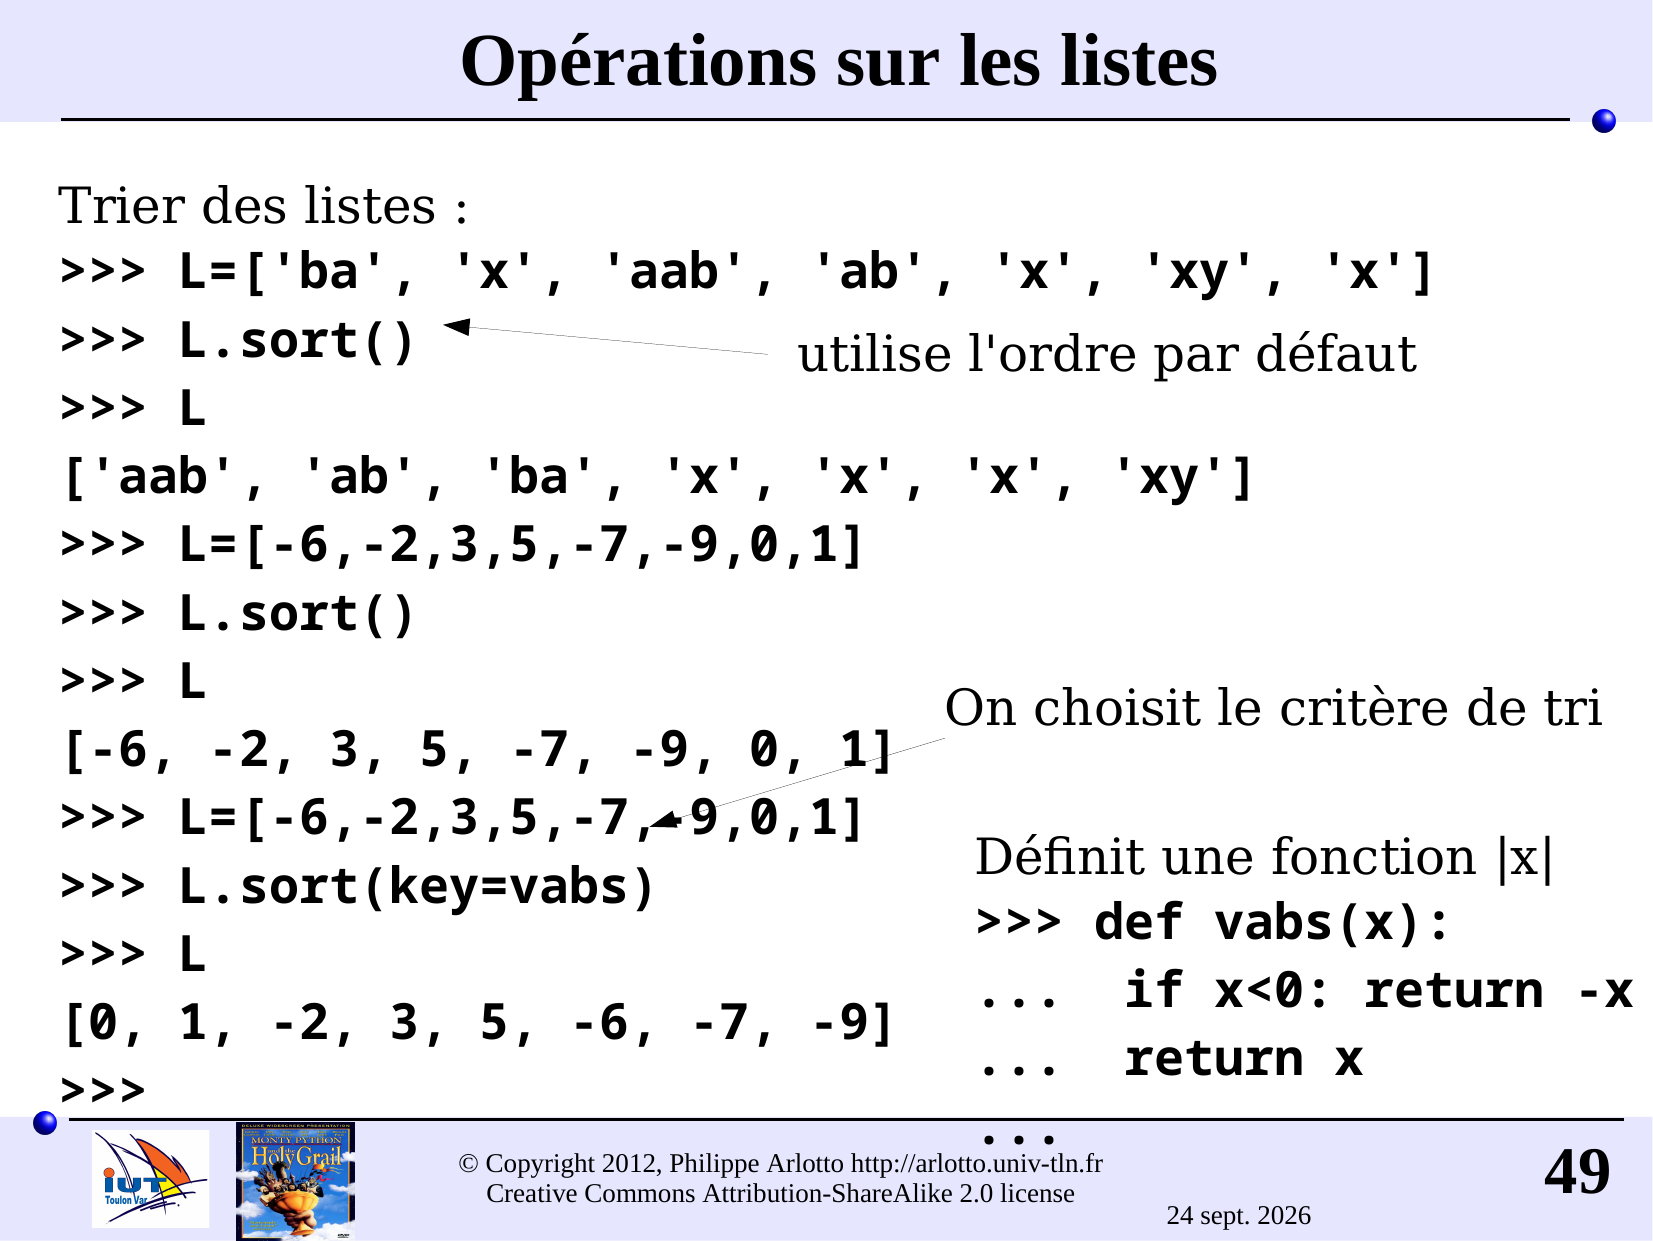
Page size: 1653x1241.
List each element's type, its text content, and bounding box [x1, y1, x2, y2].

picture [236, 1123, 355, 1241]
title Opérations sur les listes [95, 14, 1585, 107]
text_box Définit une fonction |x| >>> def vabs(x): ... if x<0: return -x ... return x ... [974, 827, 1635, 1182]
text_box On choisit le critère de tri [944, 679, 1605, 738]
text_box Trier des listes : >>> L=['ba', 'x', 'aab', 'ab', 'x', 'xy', 'x'] >>> L.sort() >>> L ['aab', 'ab', 'ba', 'x', 'x', 'x', 'xy'] >>> L=[-6,-2,3,5,-7,-9,0,1] >>> L.sort() >>> L [-6, -2, 3, 5, -7, -9, 0, 1] >>> L=[-6,-2,3,5,-7,-9,0,1] >>> L.sort(key=vabs) >>> L [0, 1, -2, 3, 5, -6, -7, -9] >>> [59, 177, 1440, 1123]
text_box utilise l'ordre par défaut [797, 324, 1418, 384]
